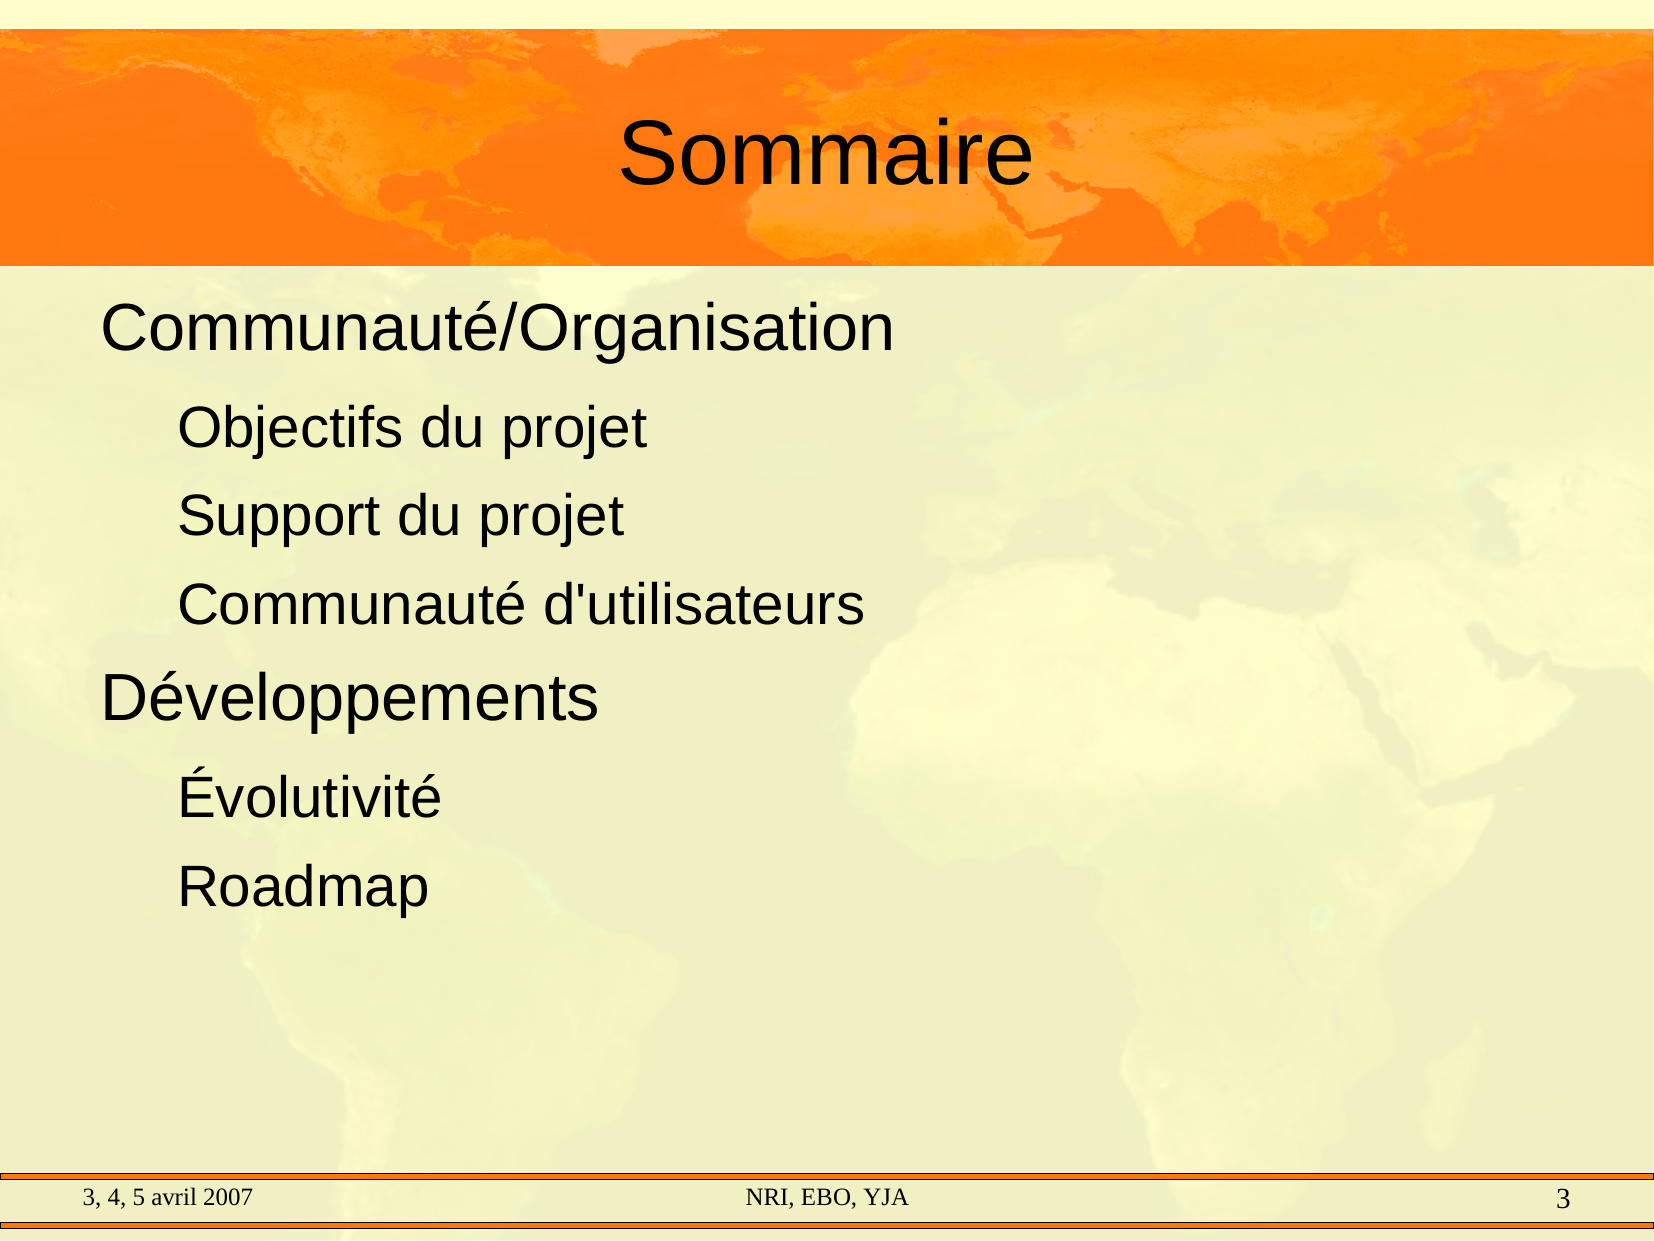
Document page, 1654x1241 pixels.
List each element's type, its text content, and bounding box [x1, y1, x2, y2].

title Sommaire [82, 49, 1571, 257]
list Communauté/Organisation Objectifs du projet Support du projet Communauté d'utilisateurs Développements Évolutivité Roadmap [82, 290, 1571, 1109]
picture [0, 29, 1654, 266]
